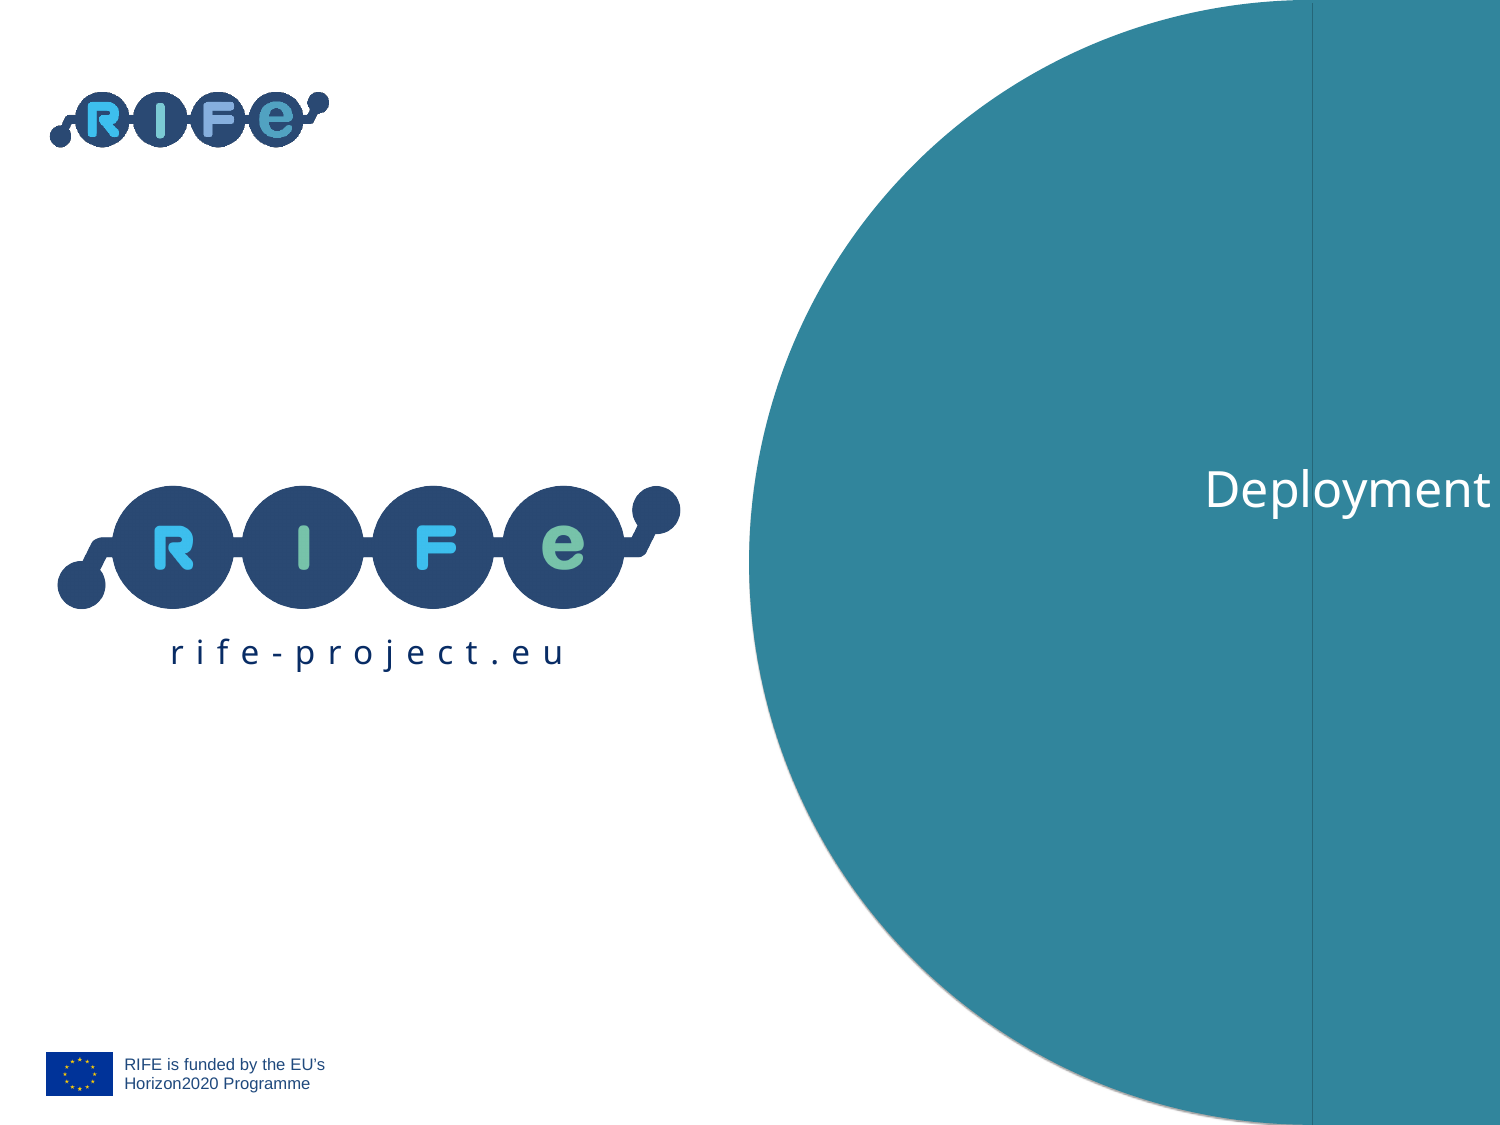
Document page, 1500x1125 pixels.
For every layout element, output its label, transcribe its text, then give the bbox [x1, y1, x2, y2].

text_box Deployment [460, 450, 1500, 564]
picture [46, 1052, 113, 1096]
picture [0, 347, 791, 736]
picture [0, 29, 382, 204]
